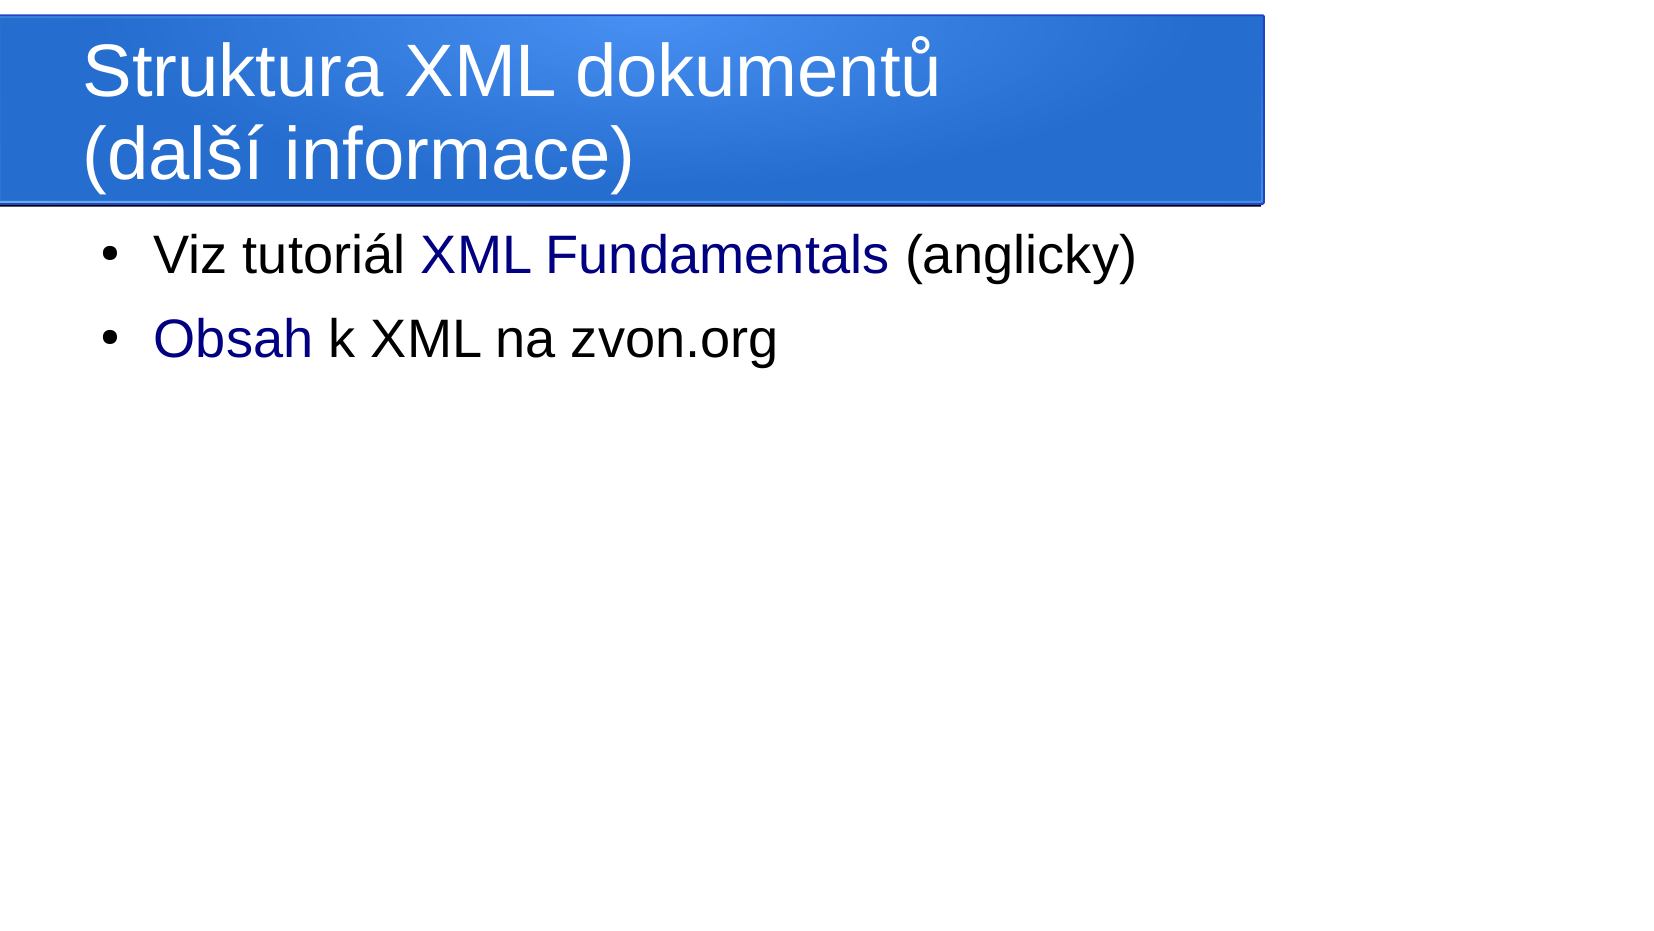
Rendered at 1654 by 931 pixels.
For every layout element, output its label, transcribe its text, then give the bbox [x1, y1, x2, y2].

title Struktura XML dokumentů (další informace) [82, 29, 1235, 196]
list Viz tutoriál XML Fundamentals (anglicky) Obsah k XML na zvon.org [82, 224, 1571, 764]
